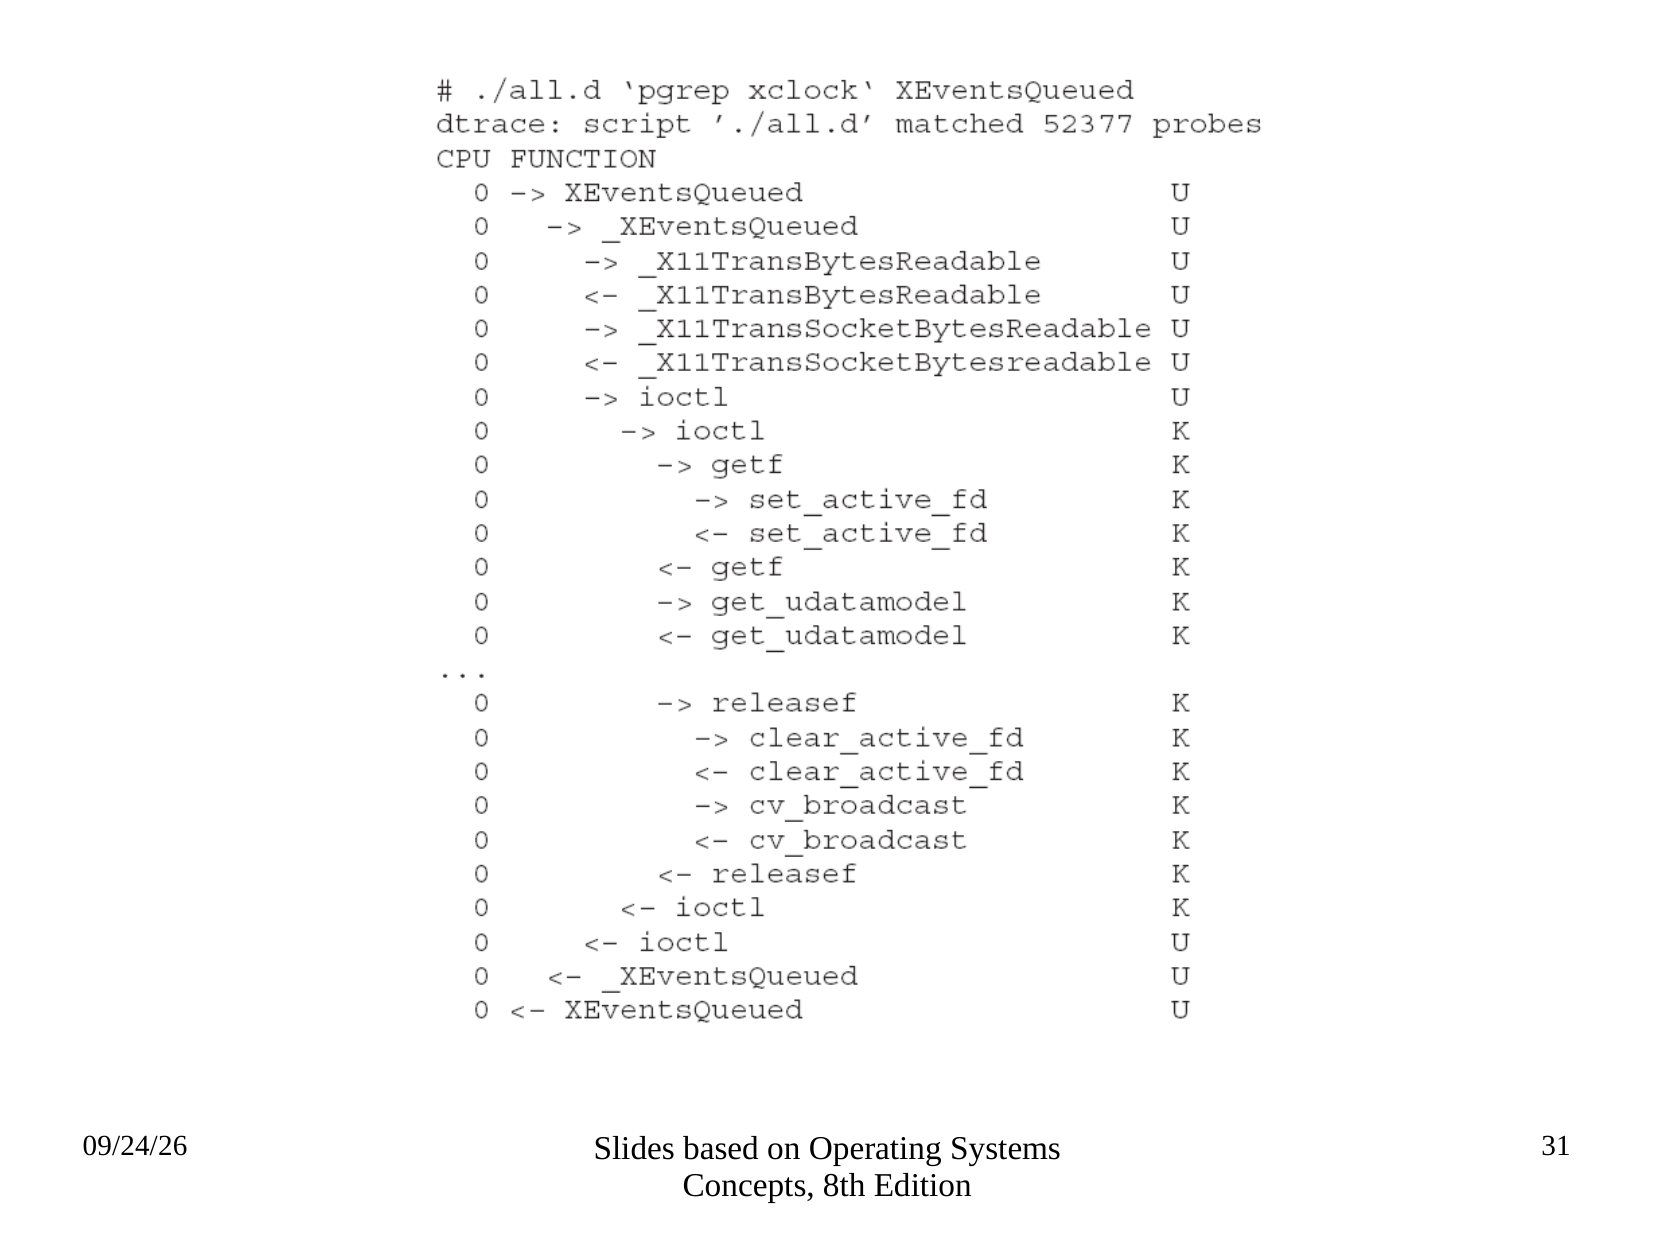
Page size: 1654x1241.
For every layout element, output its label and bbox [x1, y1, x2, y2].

picture [427, 43, 1276, 1038]
